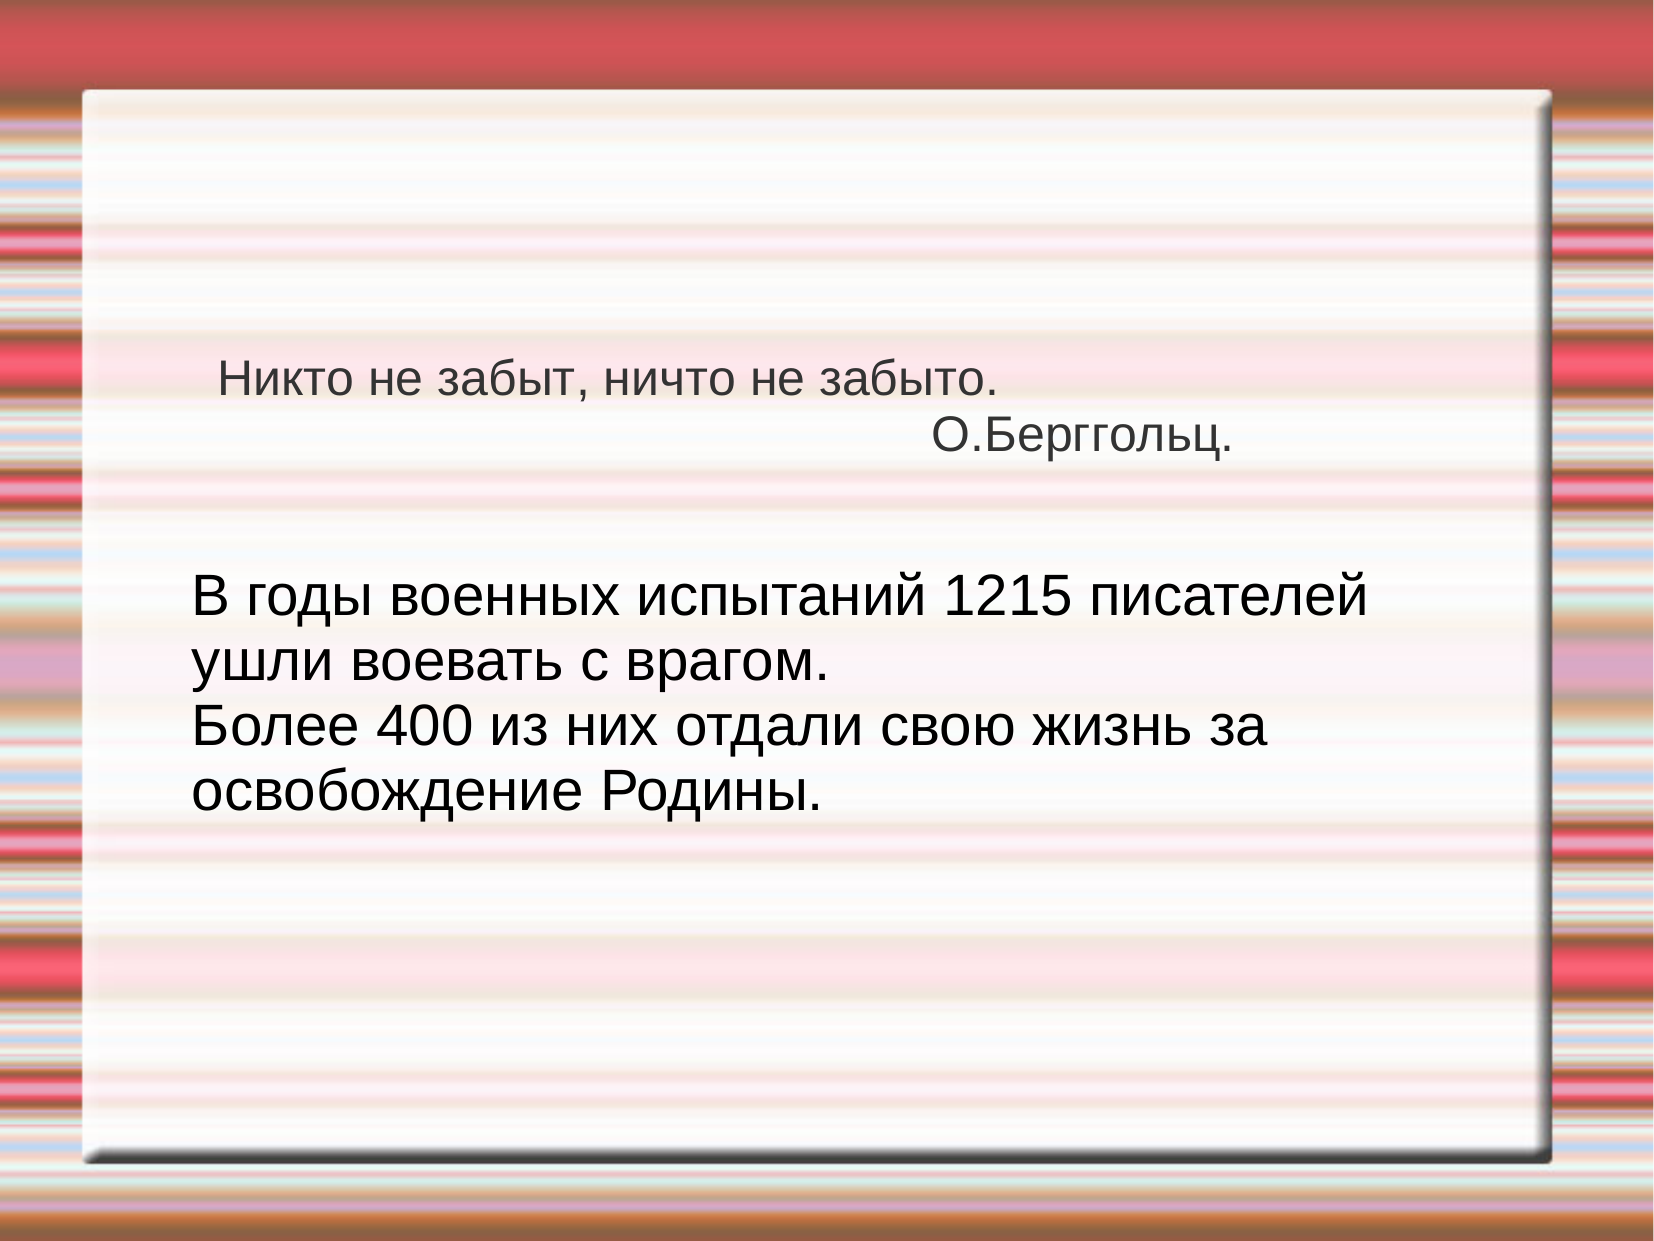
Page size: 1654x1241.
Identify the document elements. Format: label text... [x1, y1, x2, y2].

picture [0, 0, 1654, 1241]
list Никто не забыт, ничто не забыто. О.Берггольц. [134, 350, 1516, 1132]
text_box В годы военных испытаний 1215 писателей ушли воевать с врагом. Более 400 из них отдали свою жизнь за освобождение Родины. [177, 555, 1453, 1134]
